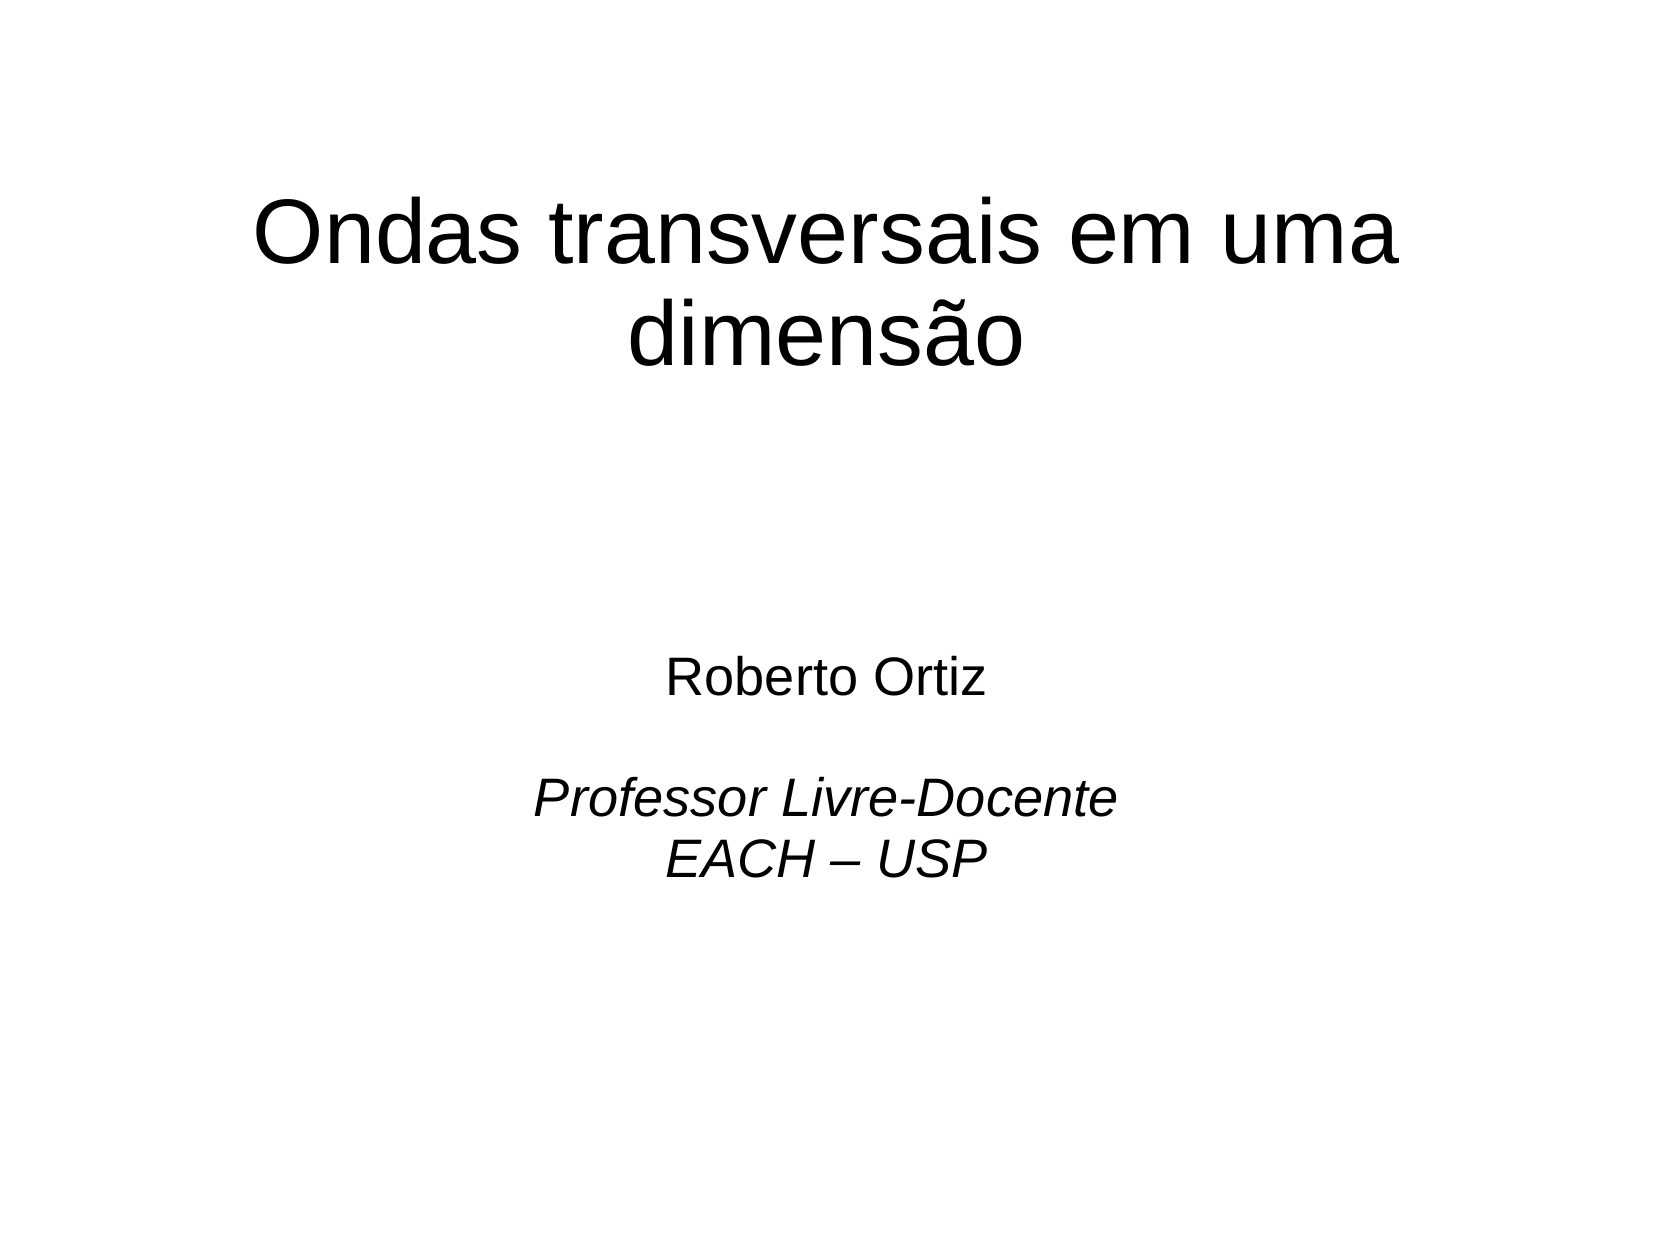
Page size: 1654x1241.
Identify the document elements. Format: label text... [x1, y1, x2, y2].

title Ondas transversais em uma dimensão [82, 179, 1571, 387]
subtitle Roberto Ortiz Professor Livre-Docente EACH – USP [82, 408, 1571, 1128]
